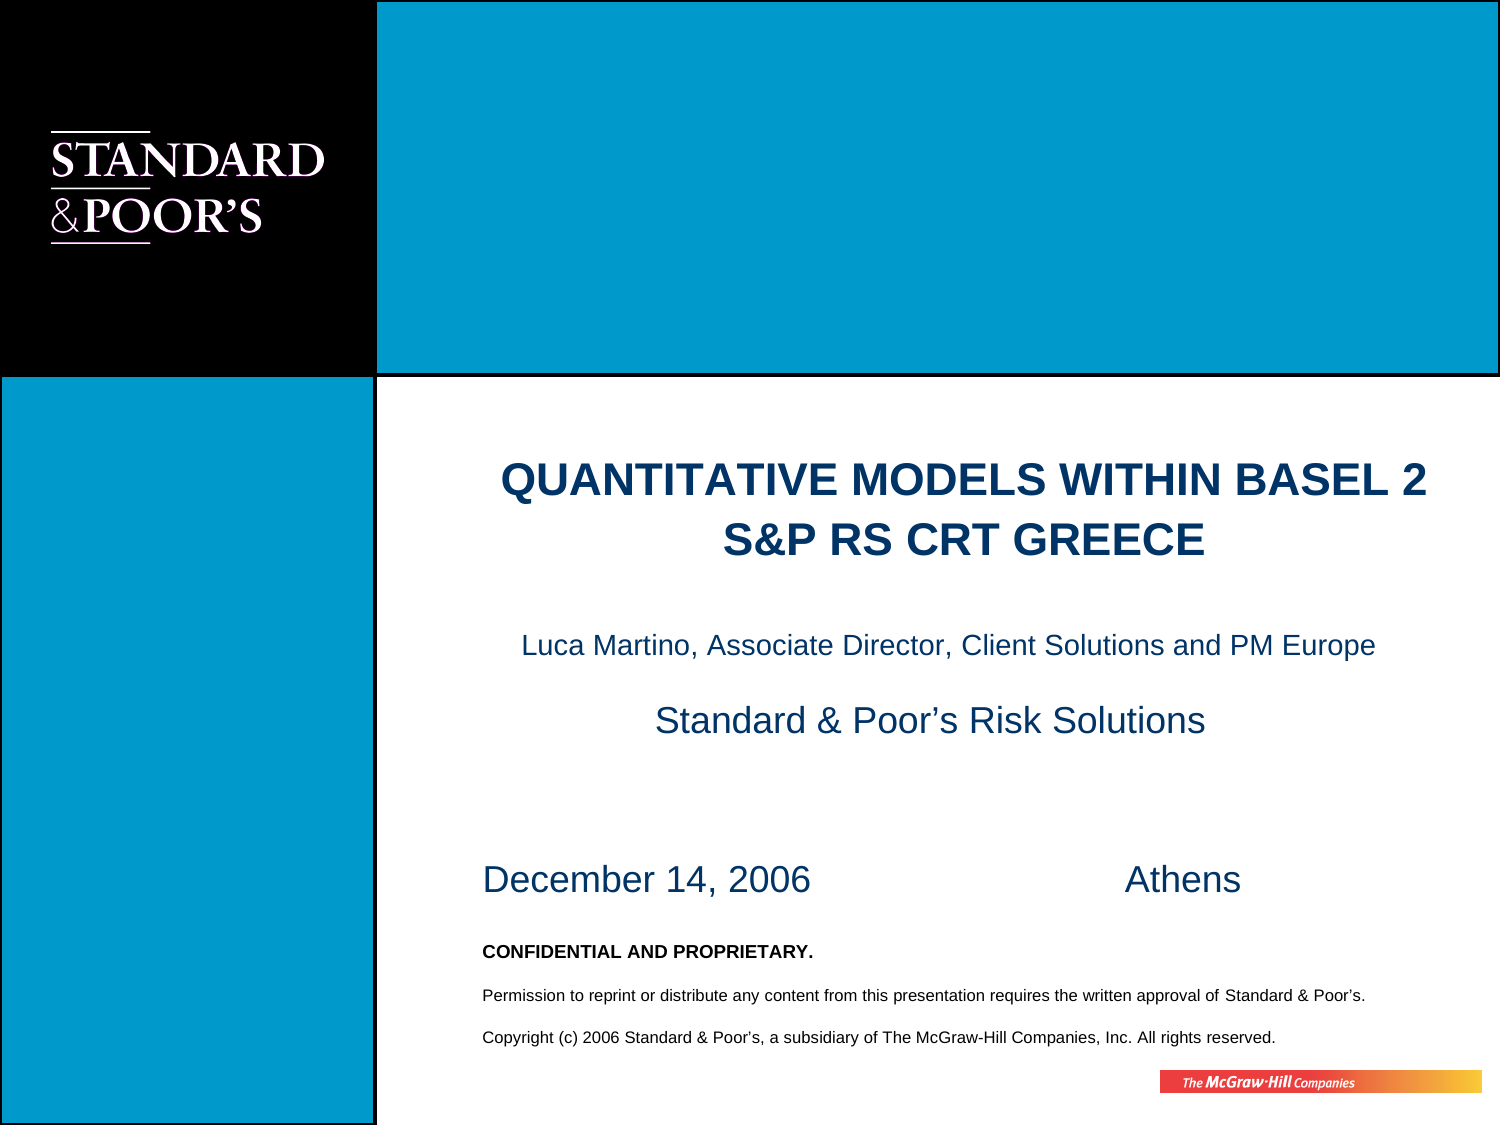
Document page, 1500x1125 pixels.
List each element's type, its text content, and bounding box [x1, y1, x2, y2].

text_box Luca Martino, Associate Director, Client Solutions and PM Europe Standard & Poor’s Risk Solutions [415, 618, 1446, 795]
picture [1160, 1070, 1482, 1093]
picture [51, 131, 324, 244]
text_box QUANTITATIVE MODELS WITHIN BASEL 2 S&P RS CRT GREECE [467, 435, 1462, 581]
text_box December 14, 2006 Athens [467, 847, 1258, 908]
